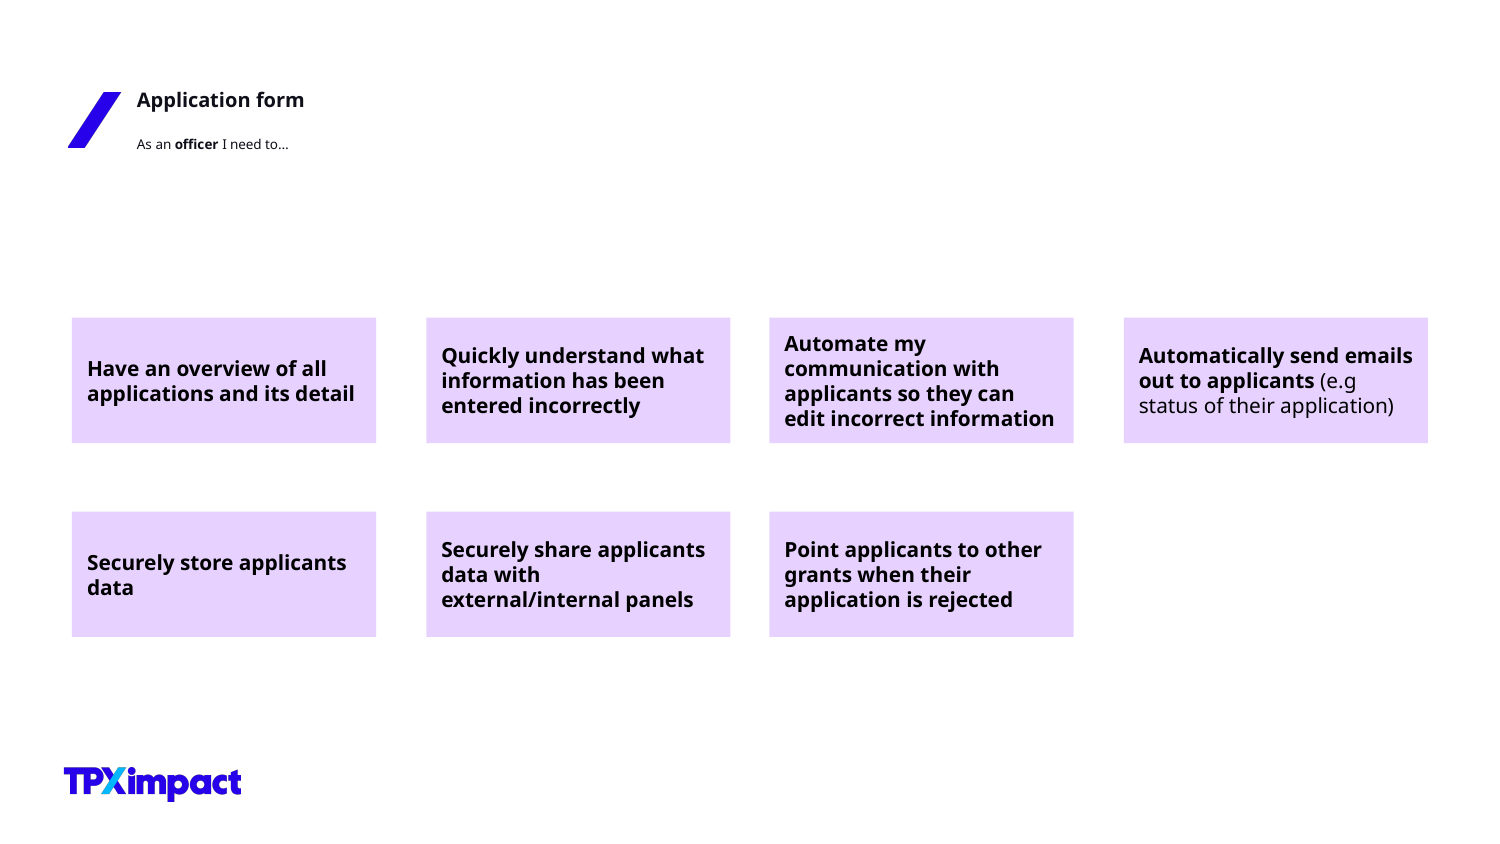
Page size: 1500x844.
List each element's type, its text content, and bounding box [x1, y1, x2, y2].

text_box Point applicants to other grants when their application is rejected [769, 511, 1074, 637]
text_box Securely share applicants data with external/internal panels [426, 511, 731, 637]
text_box Automate my communication with applicants so they can edit incorrect information [769, 317, 1074, 444]
title Application form As an officer I need to… [121, 72, 1449, 167]
text_box Have an overview of all applications and its detail [71, 317, 377, 444]
text_box Automatically send emails out to applicants (e.g status of their application) [1123, 317, 1428, 444]
picture [67, 92, 121, 148]
text_box Securely store applicants data [71, 511, 377, 637]
picture [63, 767, 241, 802]
text_box Quickly understand what information has been entered incorrectly [426, 317, 731, 444]
